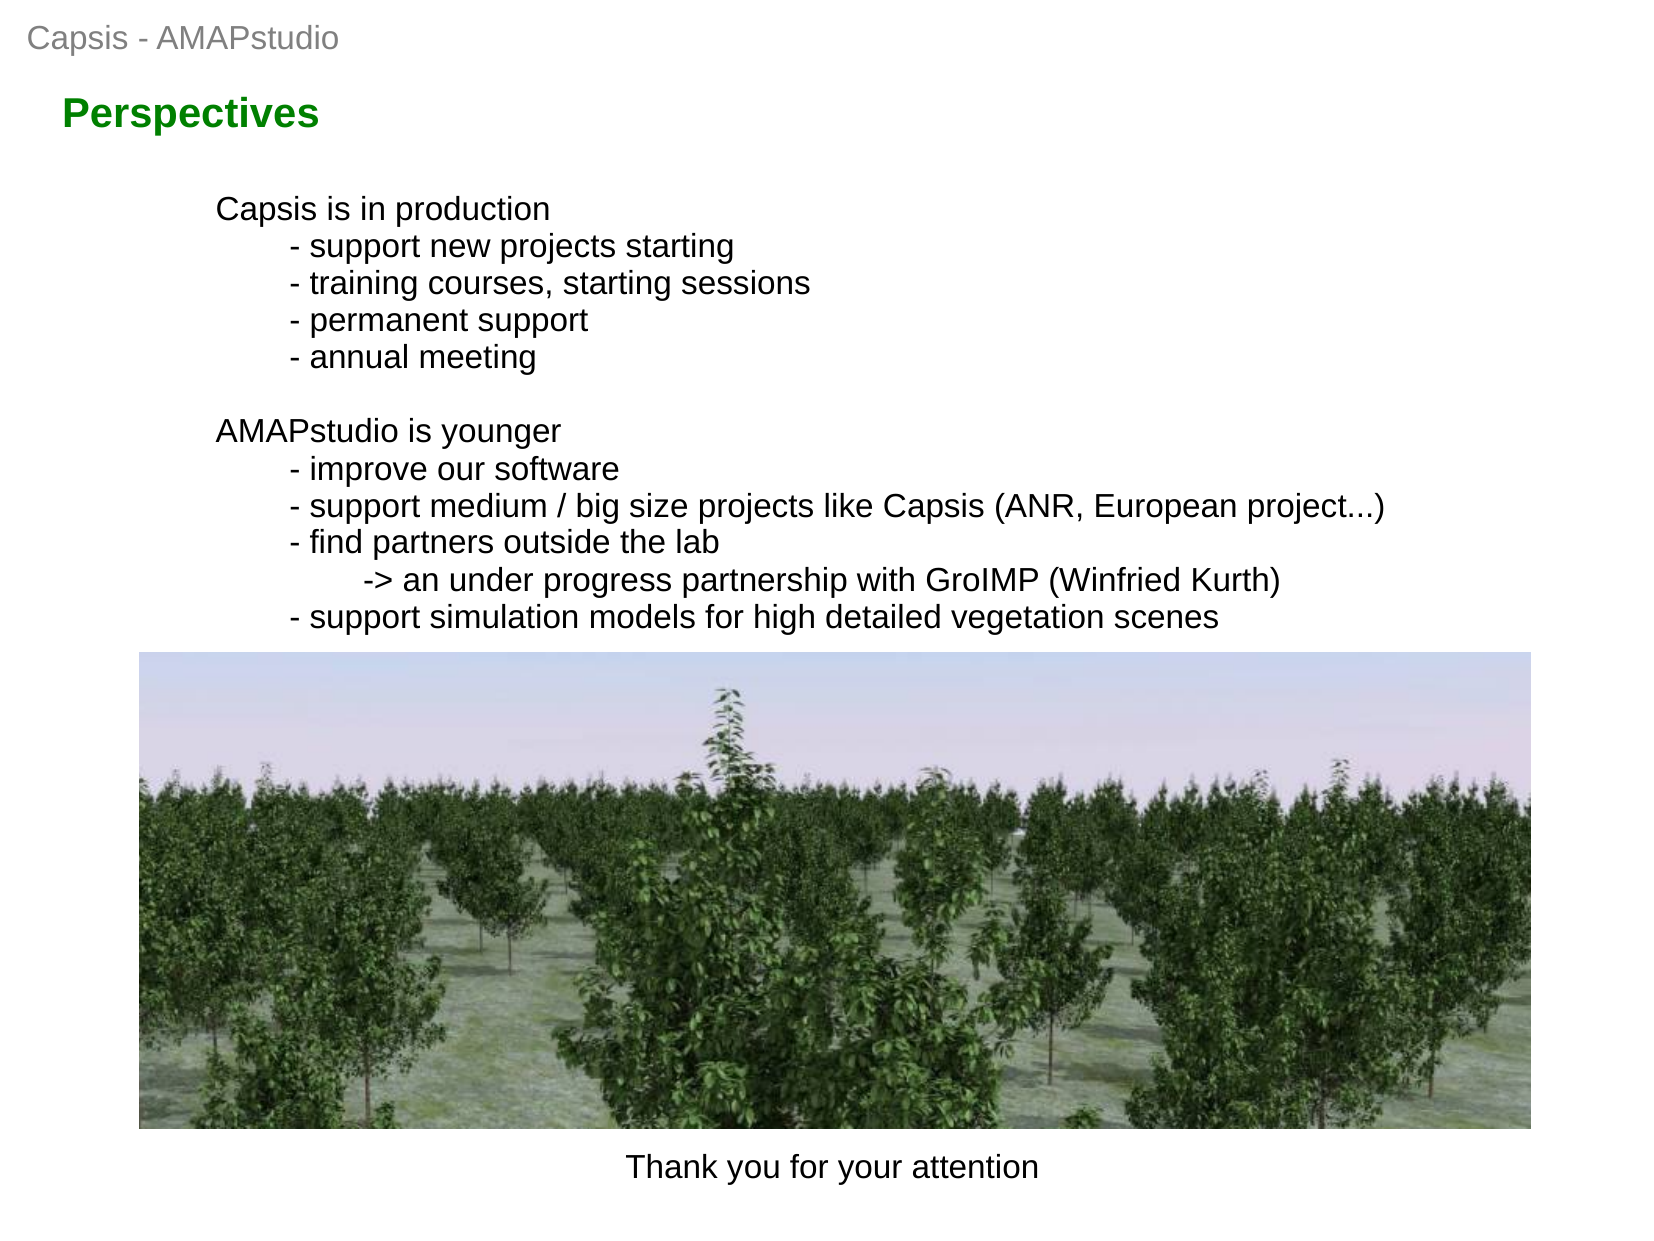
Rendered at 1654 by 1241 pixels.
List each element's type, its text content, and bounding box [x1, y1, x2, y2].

text_box Capsis is in production - support new projects starting - training courses, starting sessions - permanent support - annual meeting AMAPstudio is younger - improve our software - support medium / big size projects like Capsis (ANR, European project...) - find partners outside the lab -> an under progress partnership with GroIMP (Winfried Kurth) - support simulation models for high detailed vegetation scenes [200, 183, 1477, 643]
text_box Capsis - AMAPstudio [11, 11, 426, 64]
picture [139, 652, 1531, 1130]
text_box Thank you for your attention [555, 1141, 1111, 1193]
text_box Perspectives [47, 82, 1418, 144]
